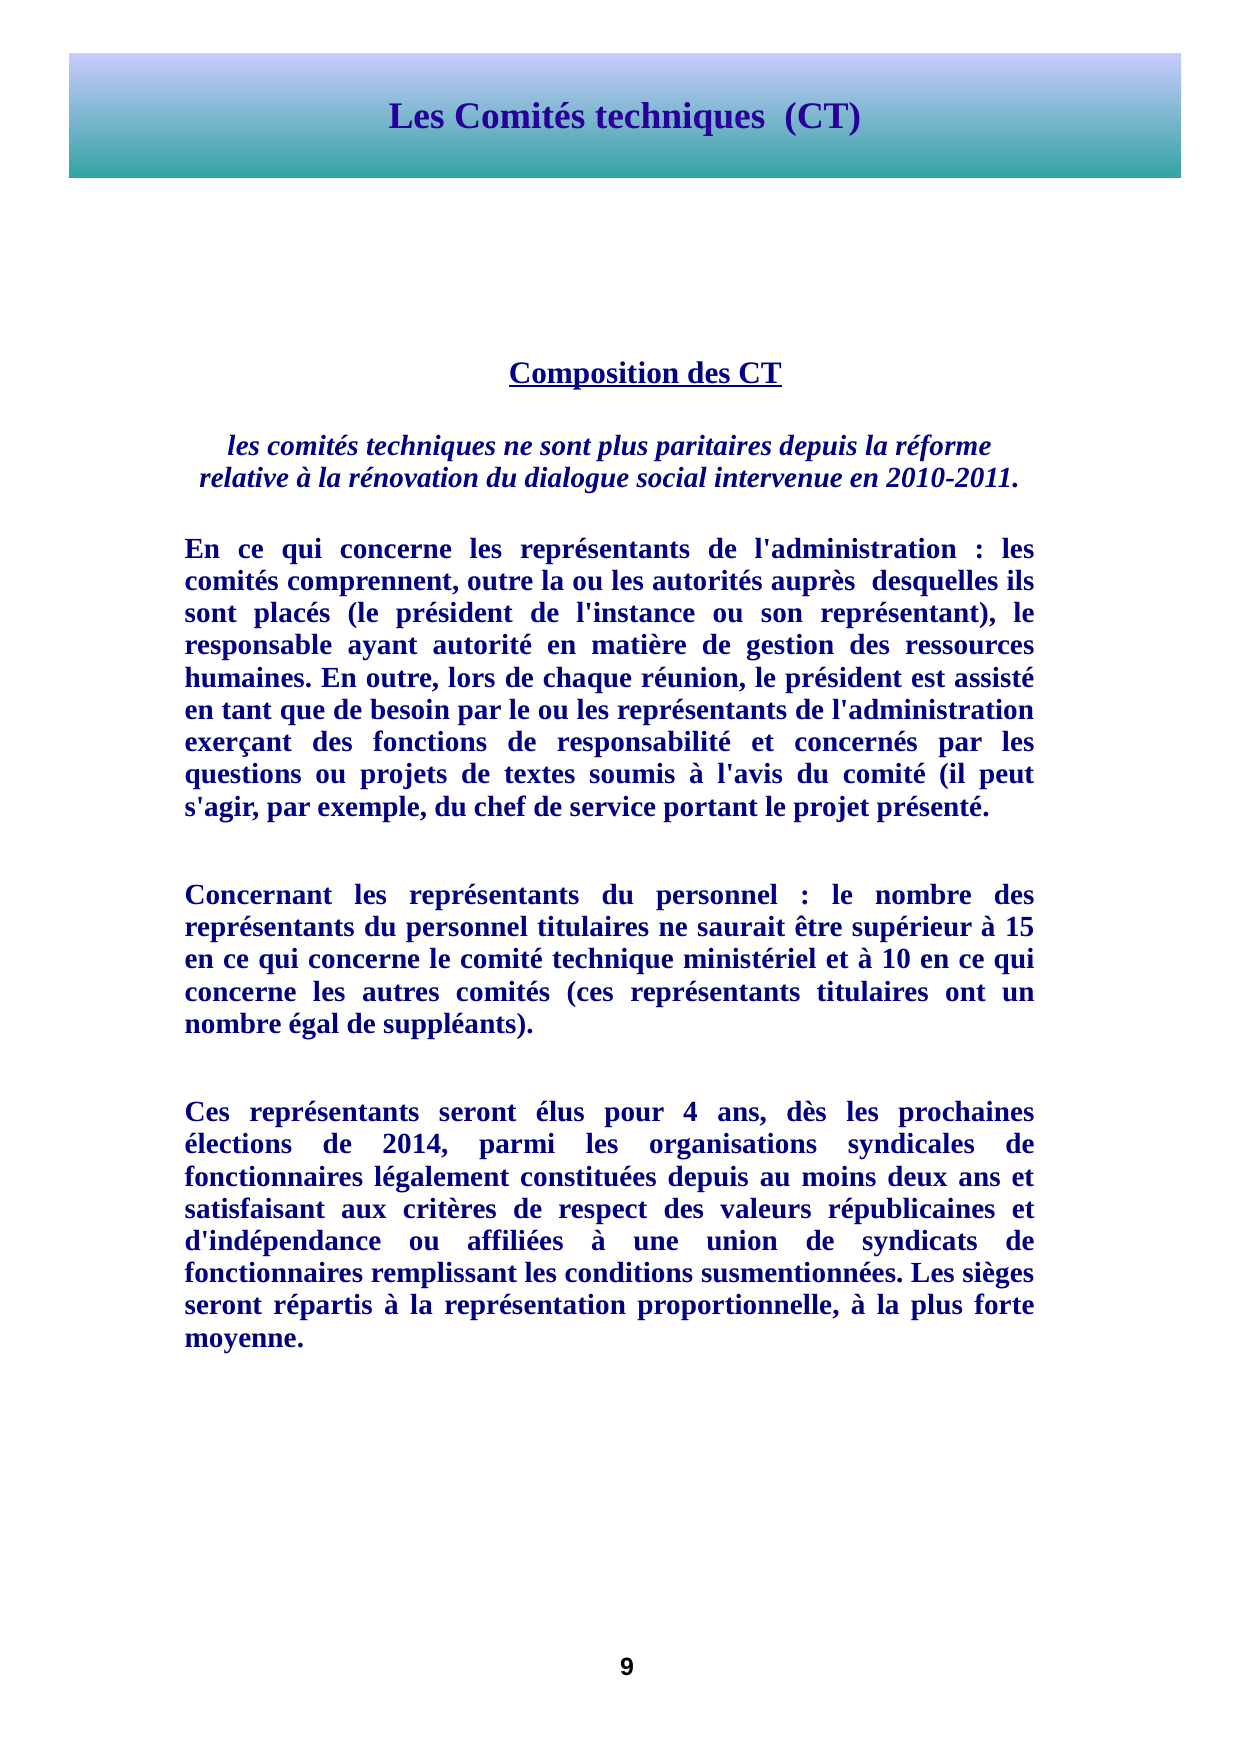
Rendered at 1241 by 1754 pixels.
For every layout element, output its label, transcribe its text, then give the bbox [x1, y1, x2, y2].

picture [59, 59, 1182, 1695]
title Les Comités techniques (CT) [69, 53, 1182, 178]
text_box 9 [605, 1645, 668, 1689]
list Composition des CT les comités techniques ne sont plus paritaires depuis la réforme relative à la rénovation du dialogue social intervenue en 2010-2011. En ce qui concerne les représentants de l'administration : les comités comprennent, outre la ou les autorités auprès desquelles ils sont placés (le président de l'instance ou son représentant), le responsable ayant autorité en matière de gestion des ressources humaines. En outre, lors de chaque réunion, le président est assisté en tant que de besoin par le ou les représentants de l'administration exerçant des fonctions de responsabilité et concernés par les questions ou projets de textes soumis à l'avis du comité (il peut s'agir, par exemple, du chef de service portant le projet présenté. Concernant les représentants du personnel : le nombre des représentants du personnel titulaires ne saurait être supérieur à 15 en ce qui concerne le comité technique ministériel et à 10 en ce qui concerne les autres comités (ces représentants titulaires ont un nombre égal de suppléants). Ces représentants seront élus pour 4 ans, dès les prochaines élections de 2014, parmi les organisations syndicales de fonctionnaires légalement constituées depuis au moins deux ans et satisfaisant aux critères de respect des valeurs républicaines et d'indépendance ou affiliées à une union de syndicats de fonctionnaires remplissant les conditions susmentionnées. Les sièges seront répartis à la représentation proportionnelle, à la plus forte moyenne. [184, 288, 1036, 1622]
